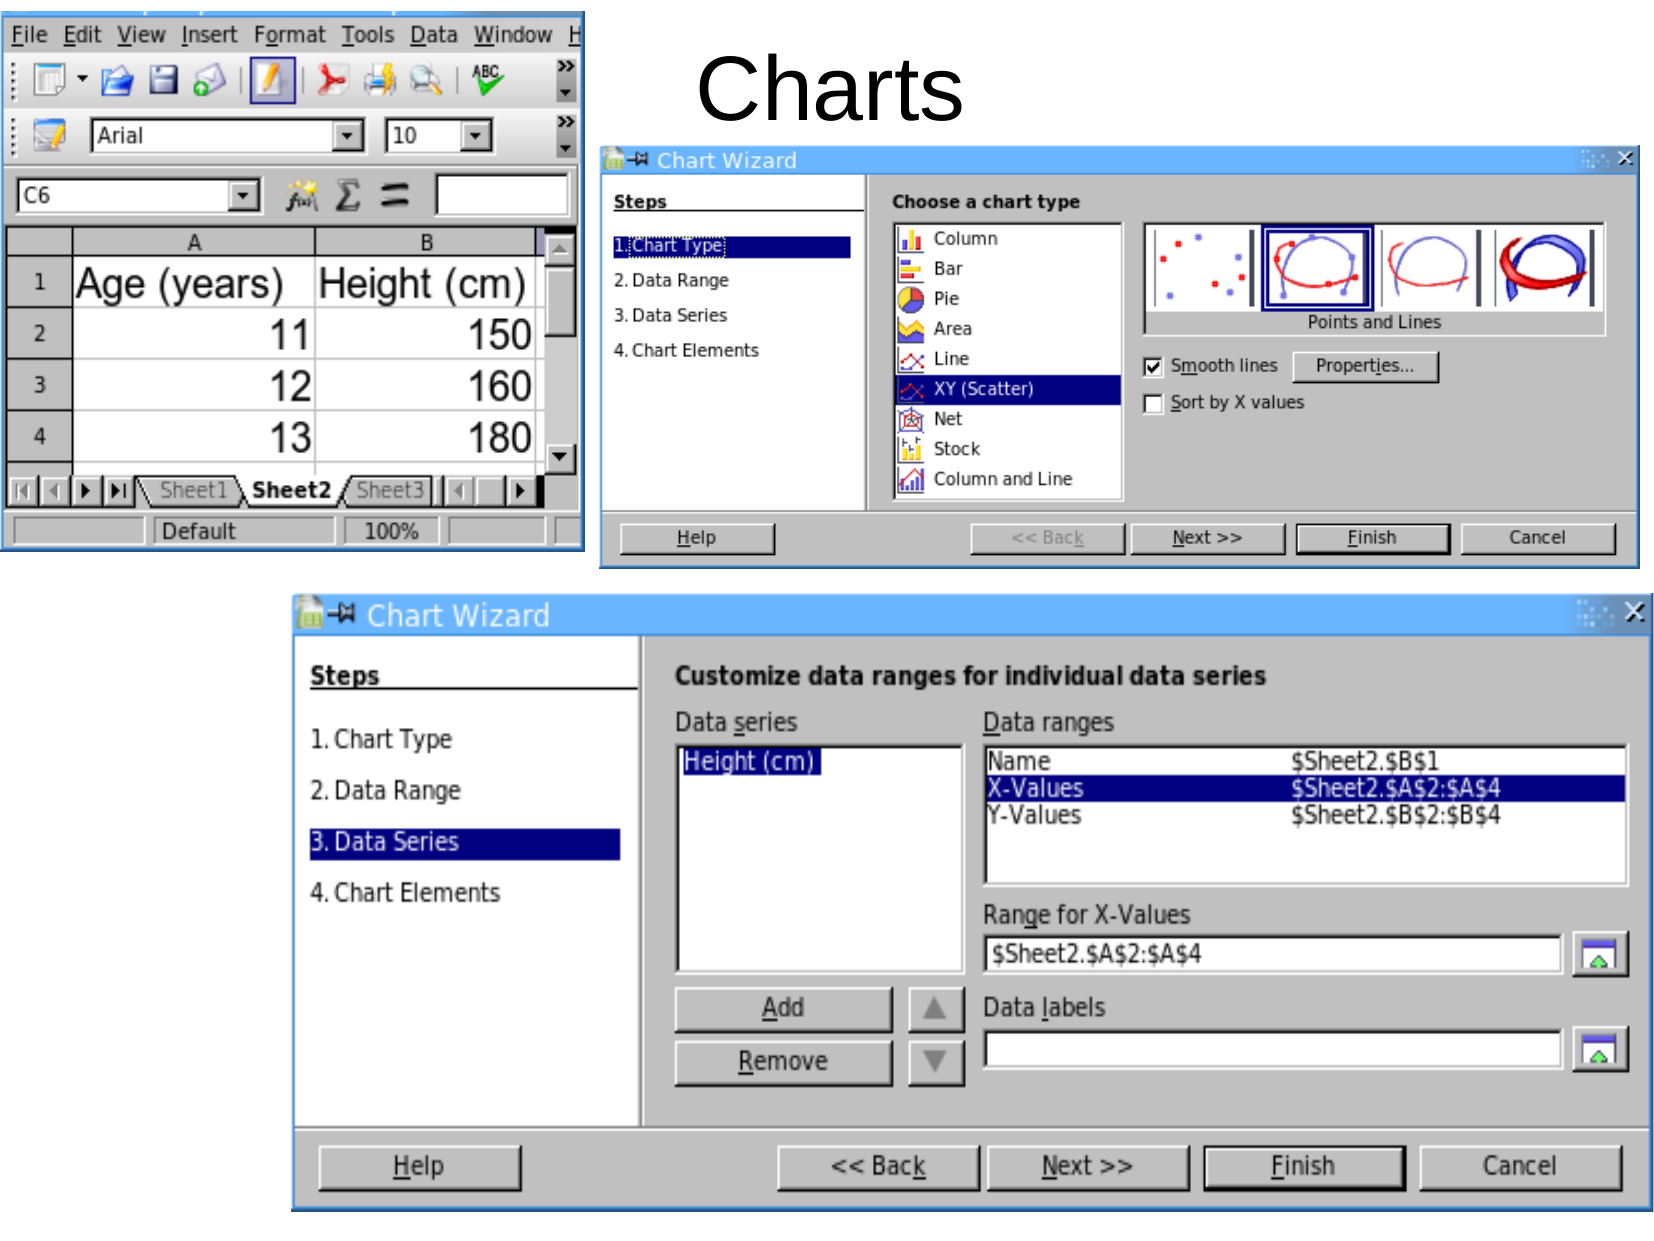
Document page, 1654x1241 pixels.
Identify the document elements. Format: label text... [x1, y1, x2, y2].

picture [291, 593, 1654, 1212]
picture [0, 11, 585, 552]
title Charts [585, 37, 1576, 141]
picture [599, 145, 1640, 569]
